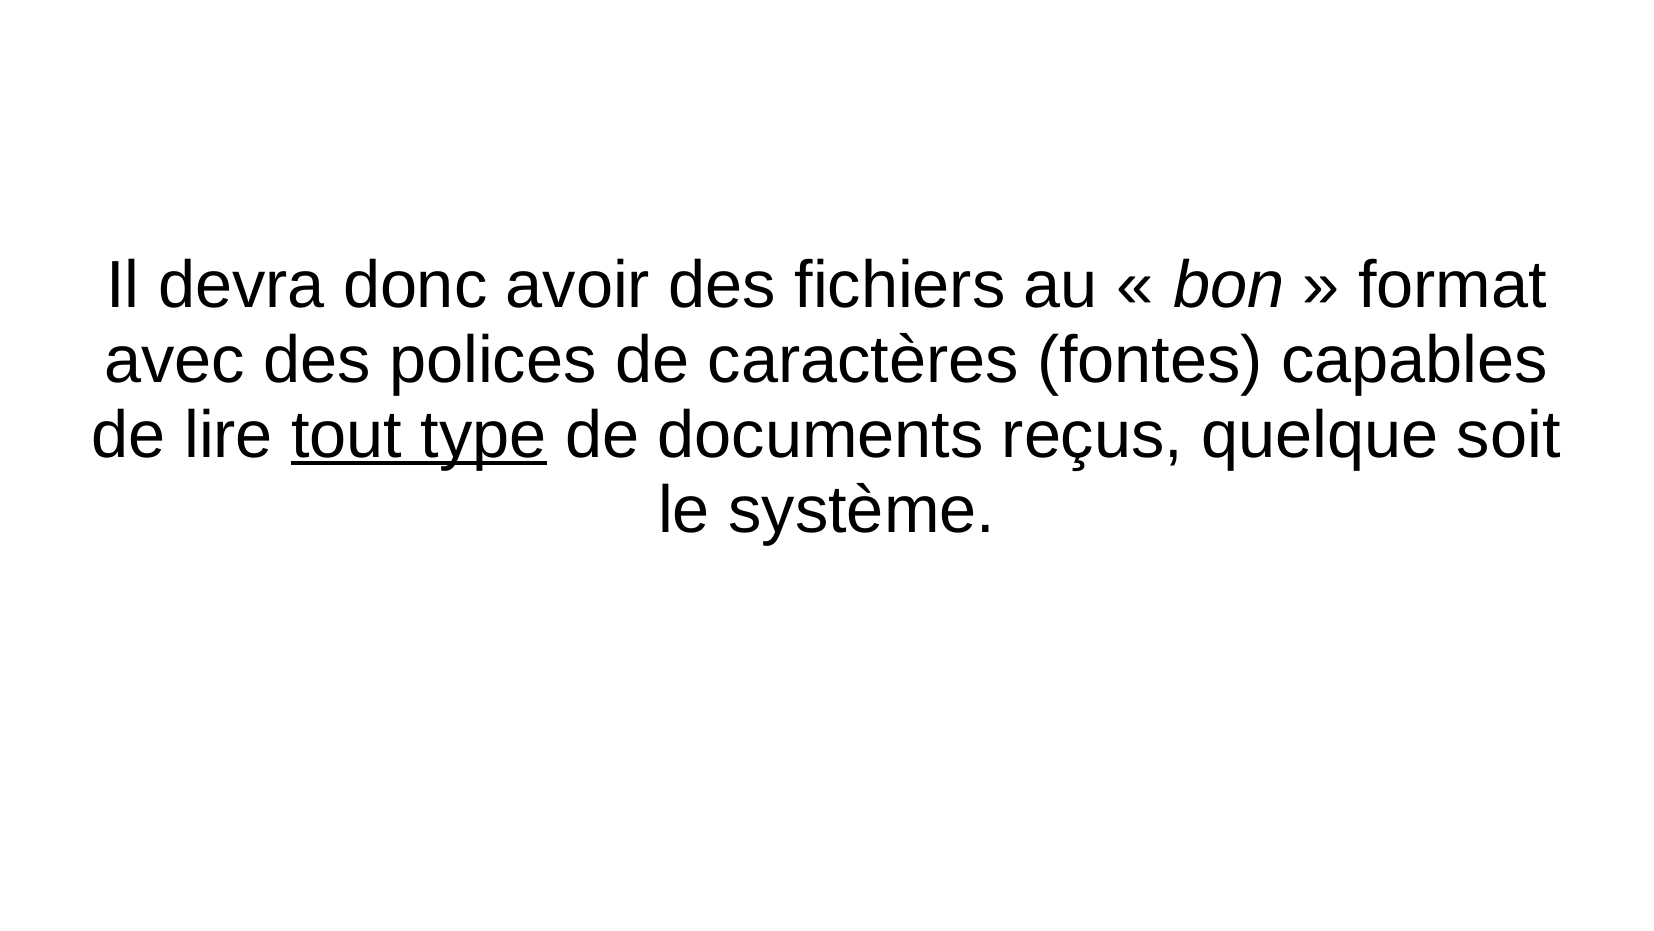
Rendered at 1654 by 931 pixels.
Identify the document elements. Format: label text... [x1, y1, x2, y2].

subtitle Il devra donc avoir des fichiers au « bon » format avec des polices de caractères (fontes) capables de lire tout type de documents reçus, quelque soit le système. [82, 37, 1571, 757]
